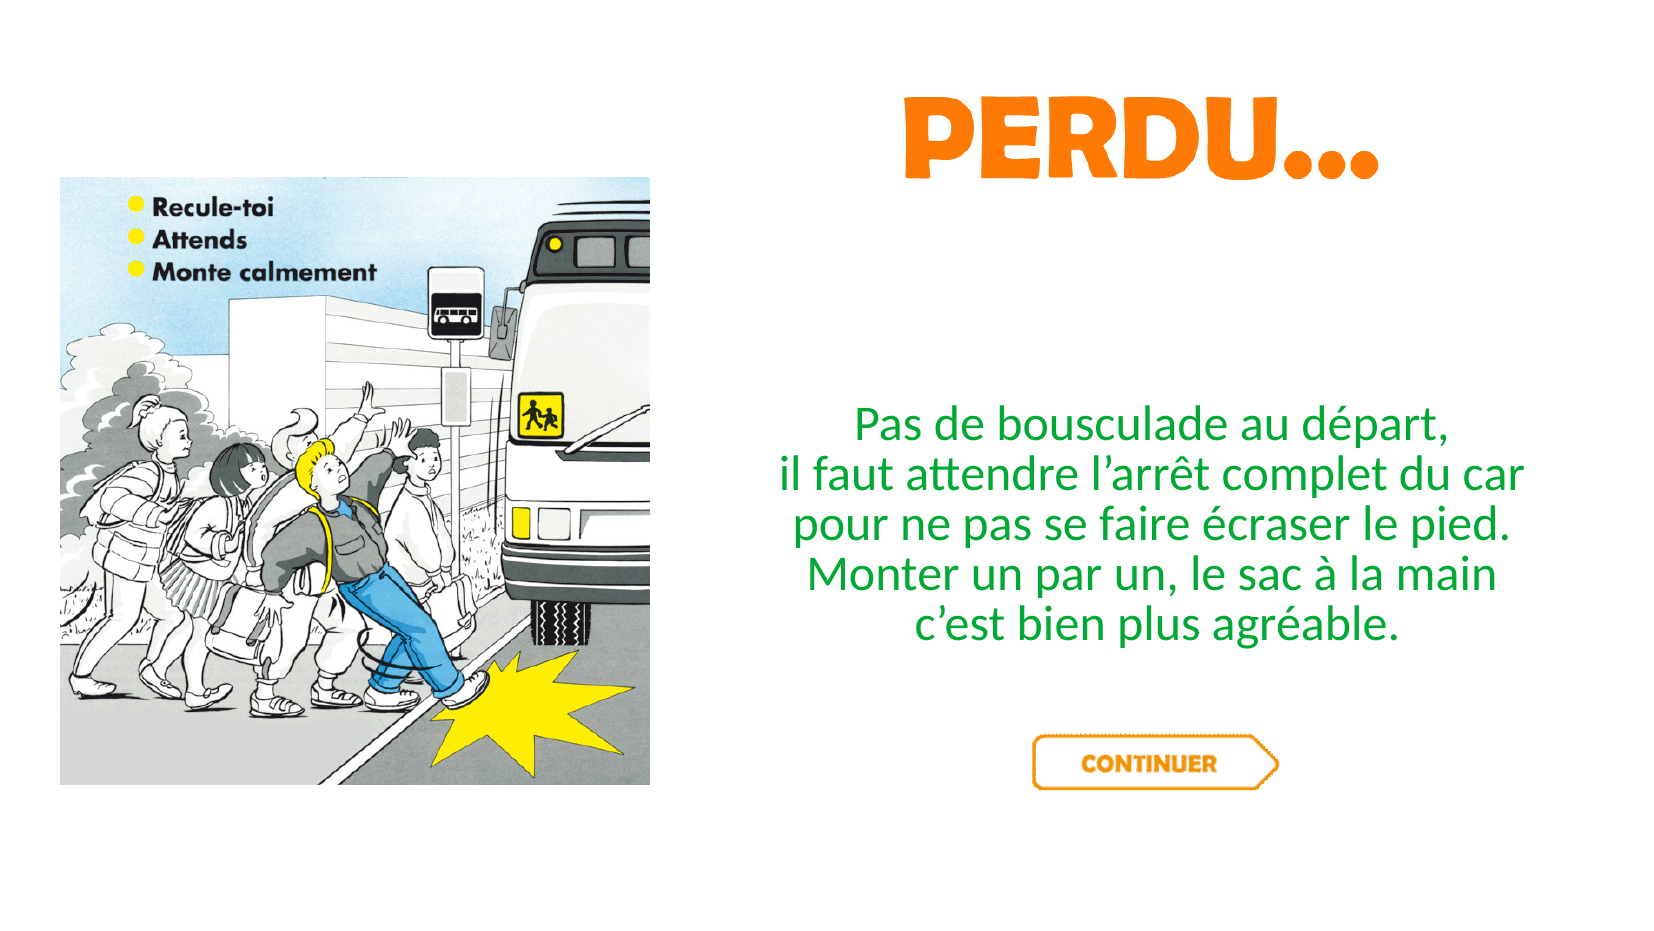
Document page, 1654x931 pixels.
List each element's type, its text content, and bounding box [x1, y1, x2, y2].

text_box Pas de bousculade au départ, il faut attendre l’arrêt complet du car pour ne pas se faire écraser le pied. Monter un par un, le sac à la main c’est bien plus agréable. [744, 395, 1571, 661]
picture [1031, 732, 1282, 793]
picture [874, 47, 1419, 213]
picture [60, 177, 650, 785]
